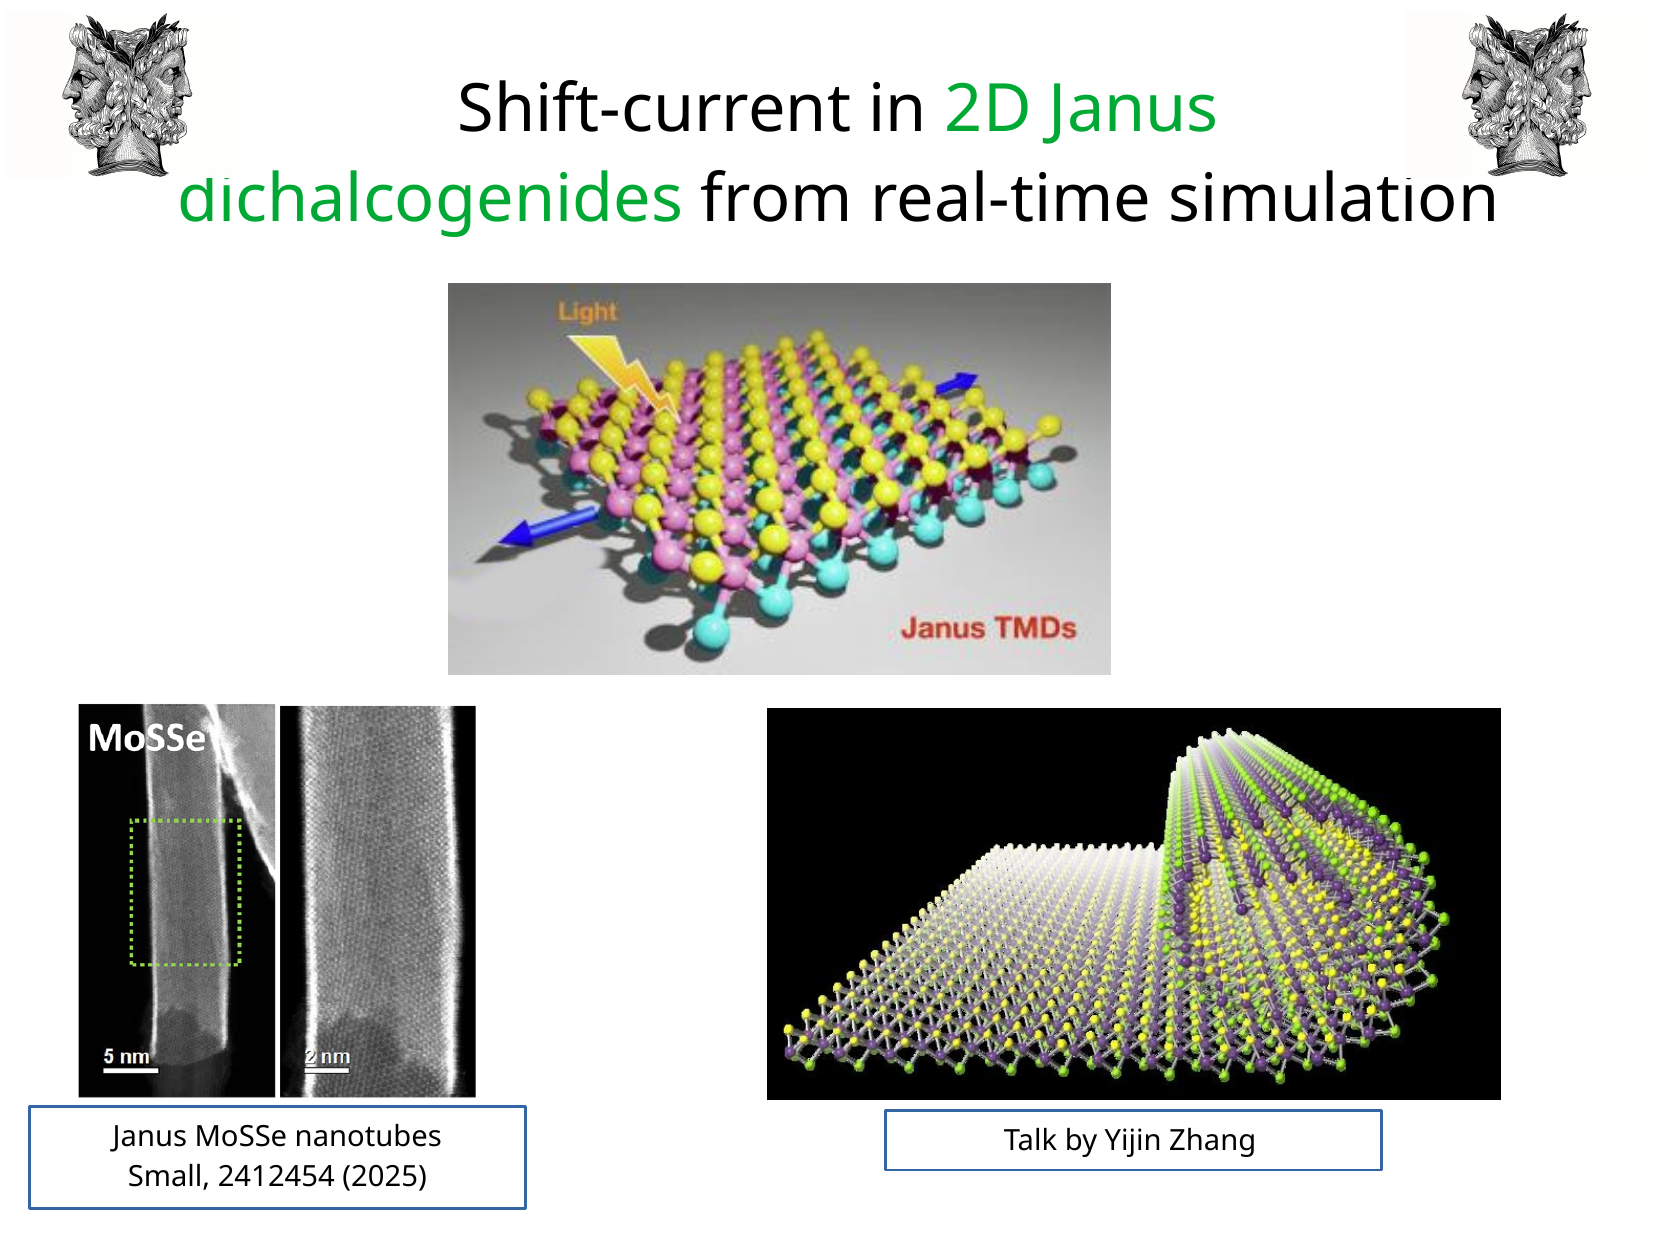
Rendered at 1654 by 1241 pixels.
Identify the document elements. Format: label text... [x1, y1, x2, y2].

picture [5, 11, 250, 178]
text_box Talk by Yijin Zhang [885, 1110, 1382, 1171]
picture [59, 684, 502, 1104]
text_box Shift-current in 2D Janus dichalcogenides from real-time simulation [70, 52, 1607, 390]
picture [448, 283, 1111, 675]
text_box Janus MoSSe nanotubes Small, 2412454 (2025) [29, 1106, 526, 1209]
picture [1405, 11, 1649, 178]
picture [767, 708, 1501, 1100]
